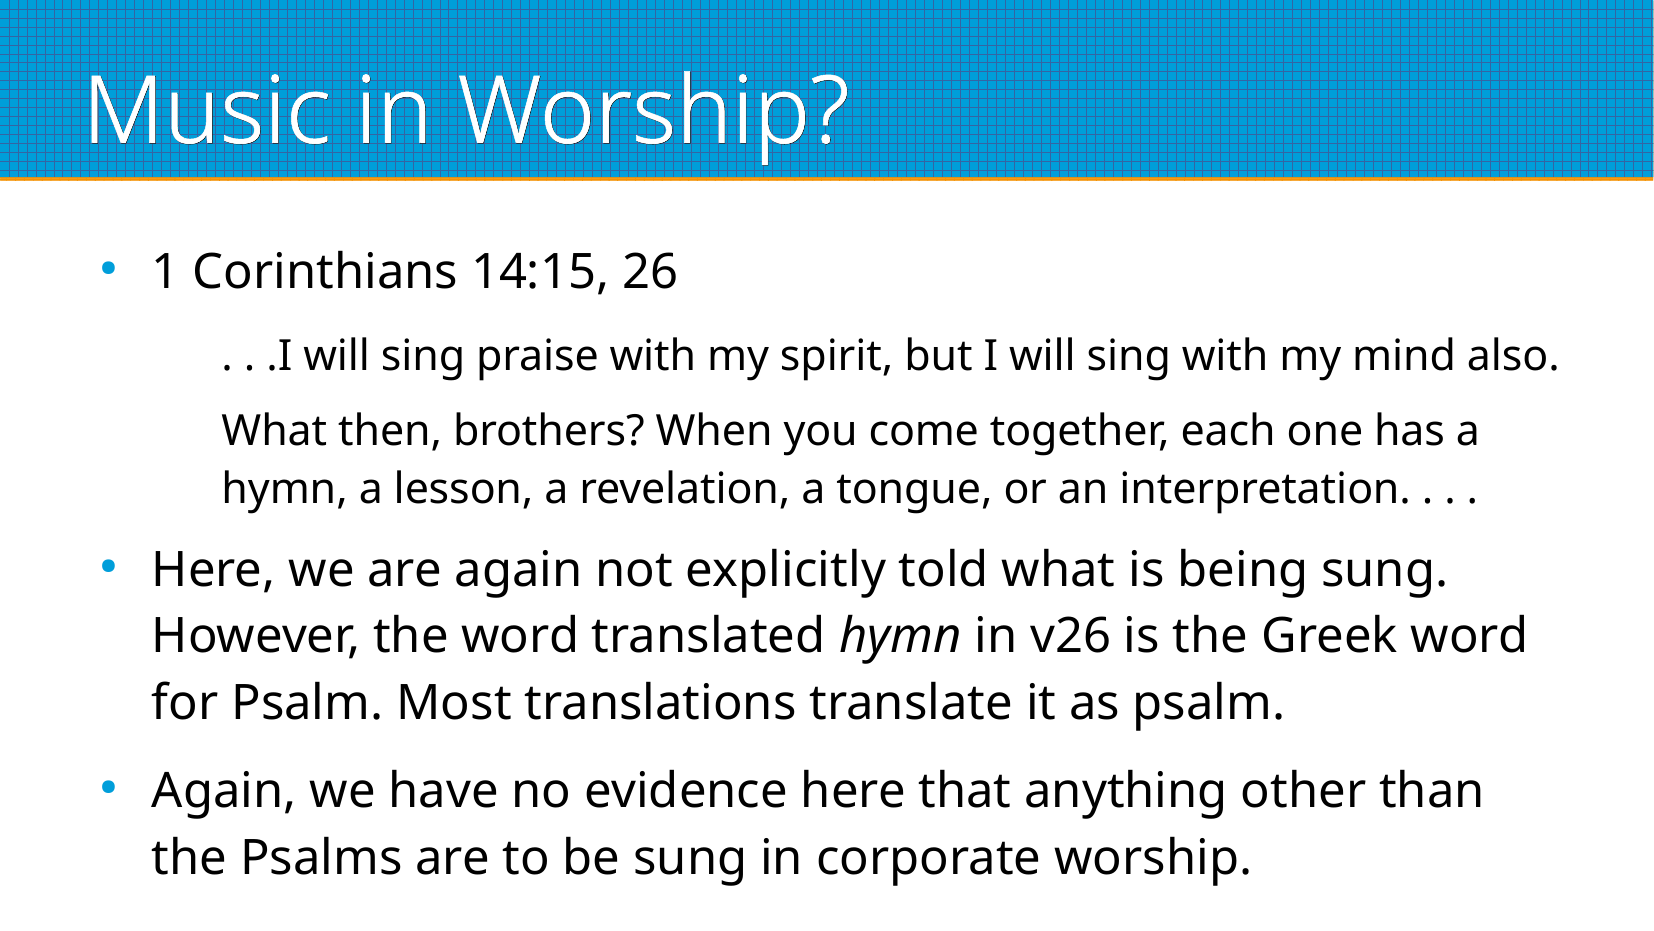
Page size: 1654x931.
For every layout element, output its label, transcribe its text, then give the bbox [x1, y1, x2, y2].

list 1 Corinthians 14:15, 26 . . .I will sing praise with my spirit, but I will sing with my mind also. What then, brothers? When you come together, each one has a hymn, a lesson, a revelation, a tongue, or an interpretation. . . . Here, we are again not explicitly told what is being sung. However, the word translated hymn in v26 is the Greek word for Psalm. Most translations translate it as psalm. Again, we have no evidence here that anything other than the Psalms are to be sung in corporate worship. [82, 236, 1563, 901]
title Music in Worship? [82, 14, 1571, 171]
